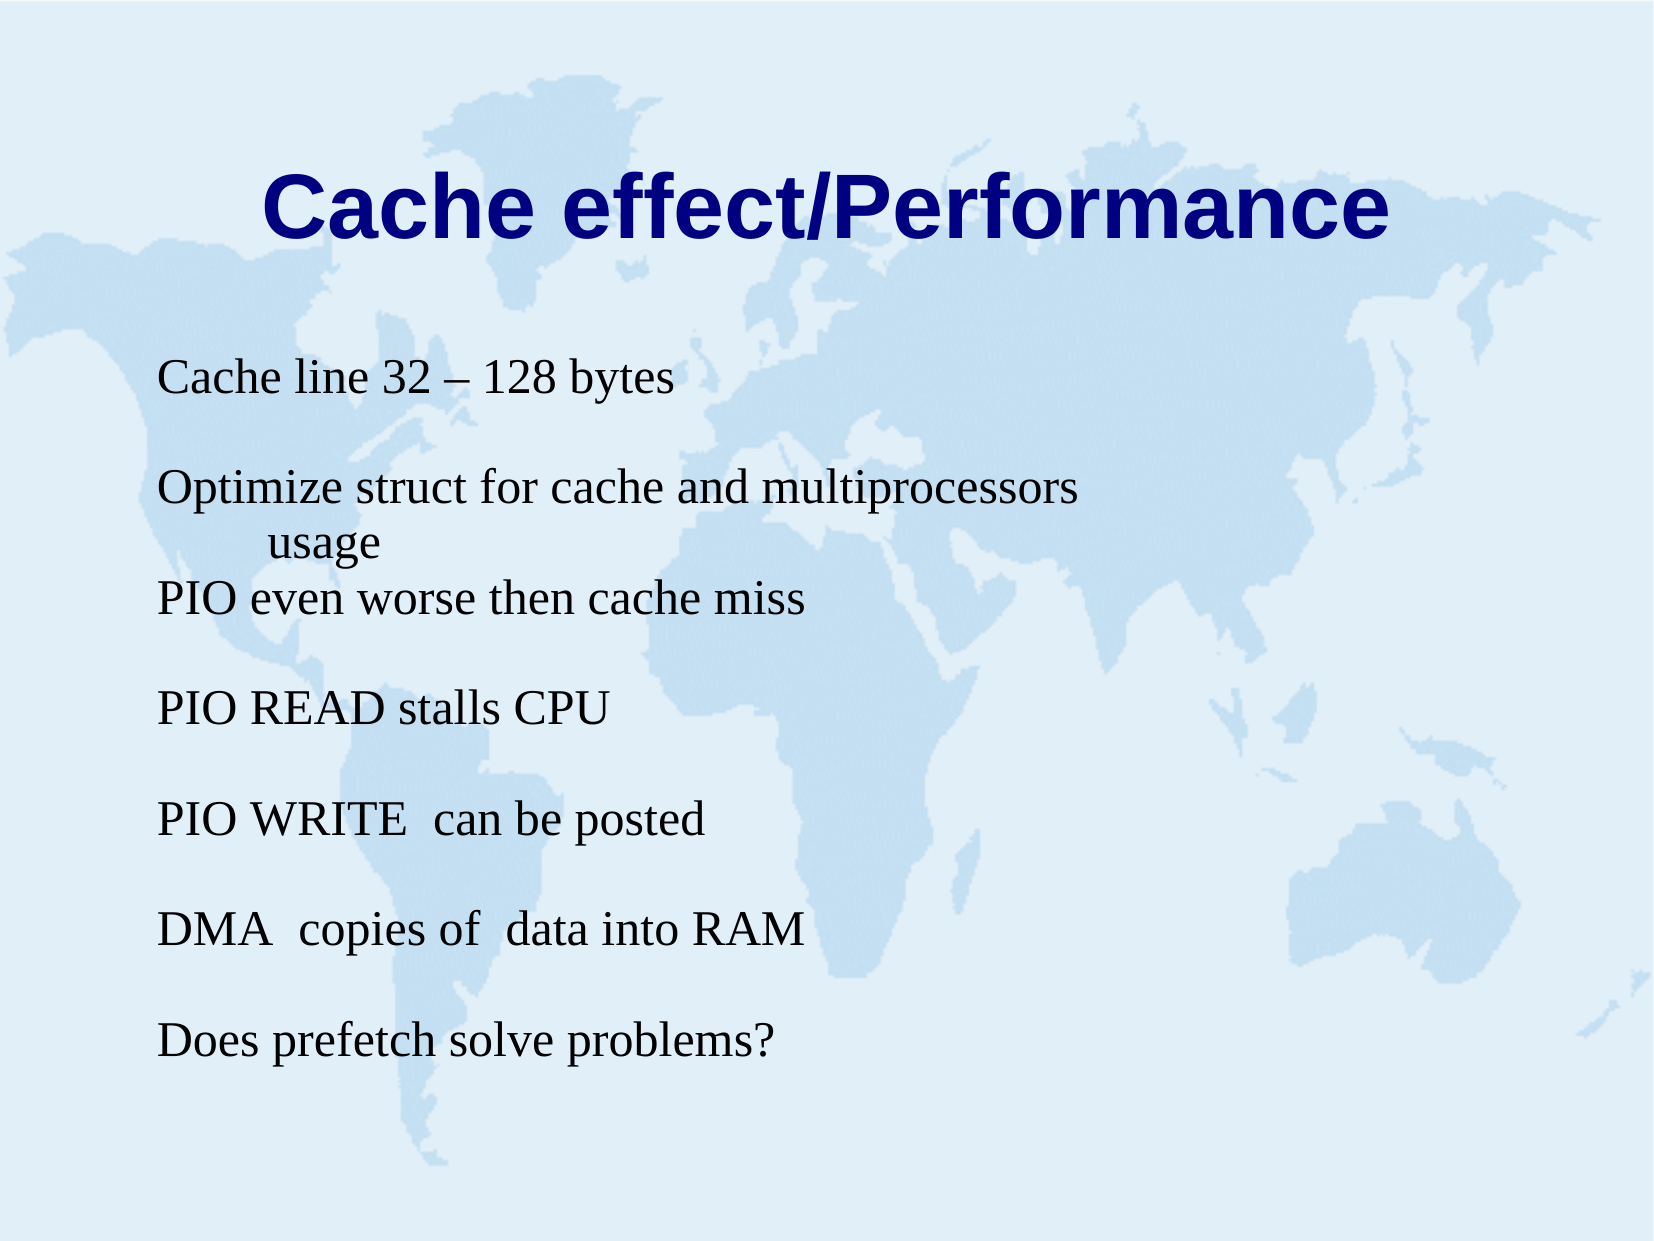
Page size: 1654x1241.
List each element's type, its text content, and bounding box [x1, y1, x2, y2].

subtitle Cache line 32 – 128 bytes Optimize struct for cache and multiprocessors usage PIO even worse then cache miss PIO READ stalls CPU PIO WRITE can be posted DMA copies of data into RAM Does prefetch solve problems? [121, 312, 1534, 1159]
picture [0, 0, 1654, 1241]
title Cache effect/Performance [121, 102, 1534, 311]
